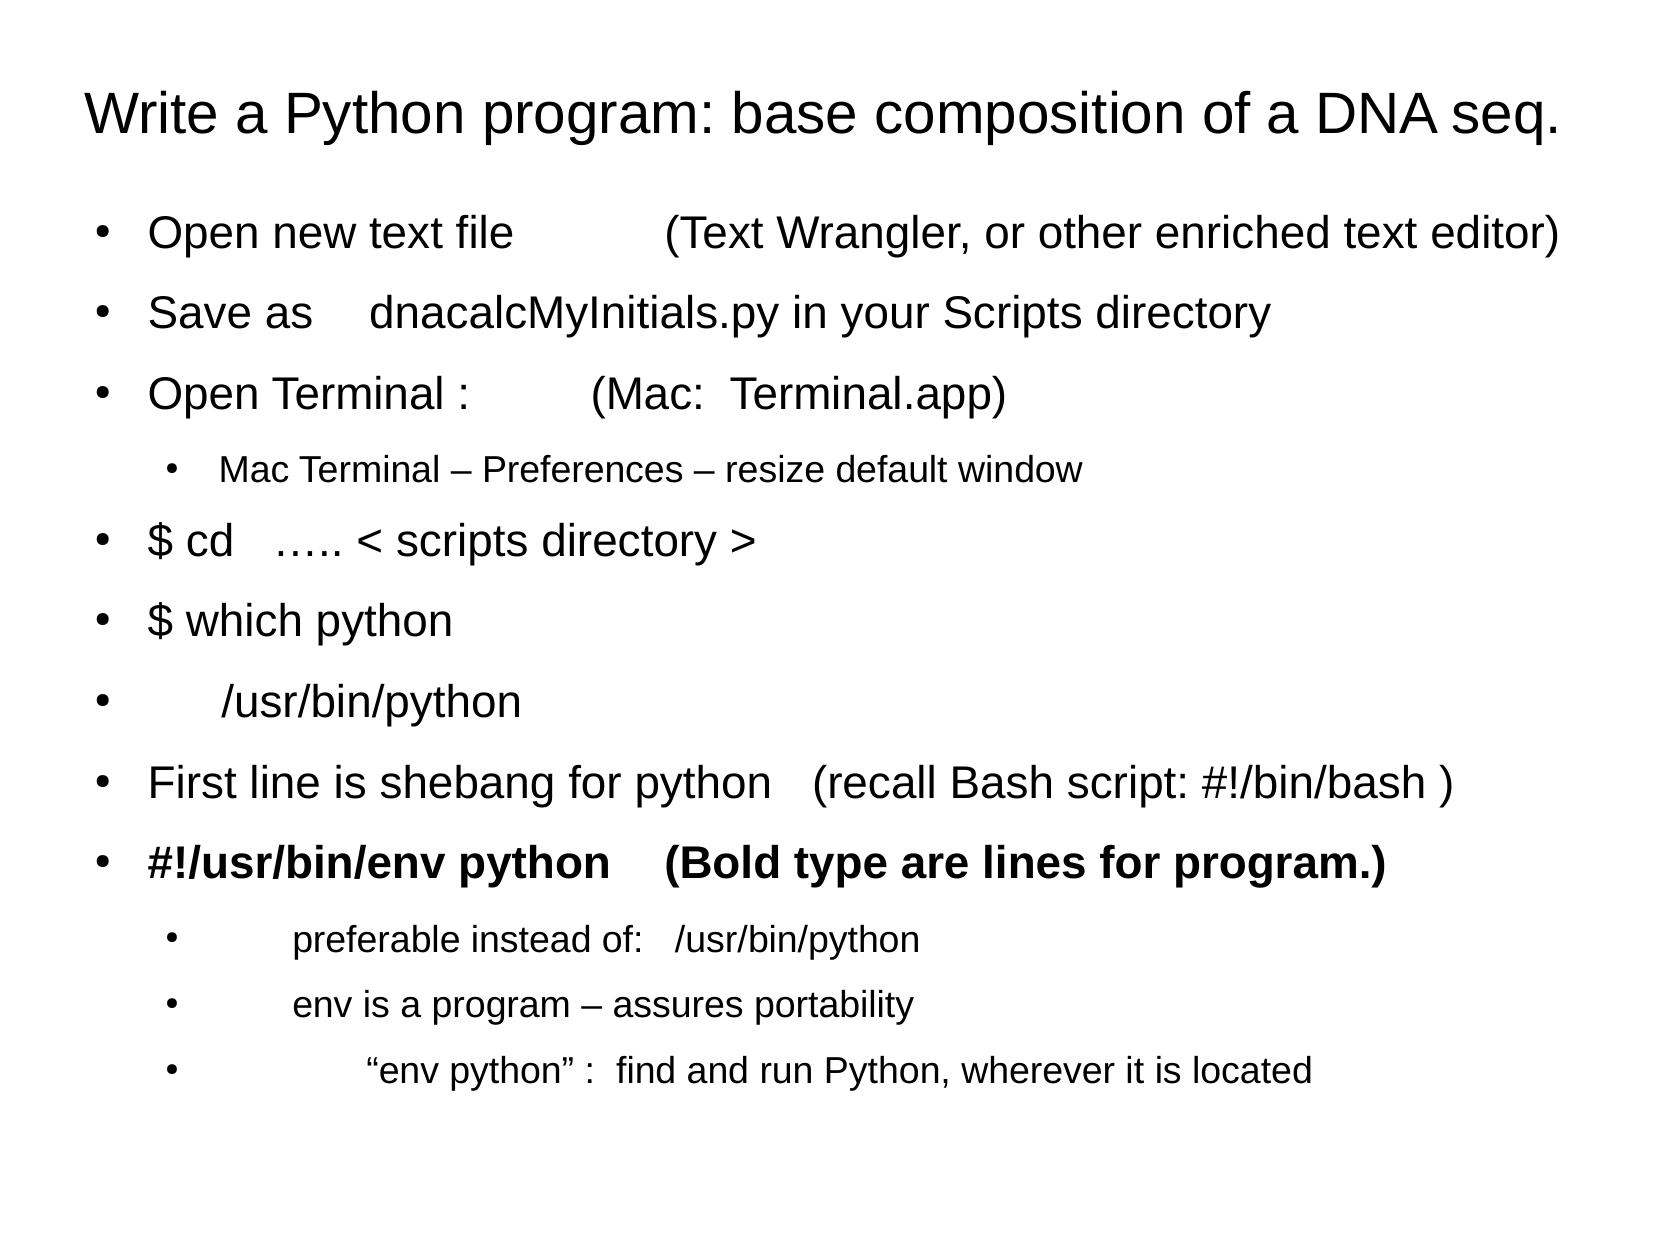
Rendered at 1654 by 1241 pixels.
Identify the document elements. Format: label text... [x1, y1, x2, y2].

list Open new text file (Text Wrangler, or other enriched text editor) Save as dnacalcMyInitials.py in your Scripts directory Open Terminal : (Mac: Terminal.app) Mac Terminal – Preferences – resize default window $ cd ….. < scripts directory > $ which python /usr/bin/python First line is shebang for python (recall Bash script: #!/bin/bash ) #!/usr/bin/env python (Bold type are lines for program.) preferable instead of: /usr/bin/python env is a program – assures portability “env python” : find and run Python, wherever it is located [76, 206, 1565, 1092]
title Write a Python program: base composition of a DNA seq. [82, 49, 1565, 178]
